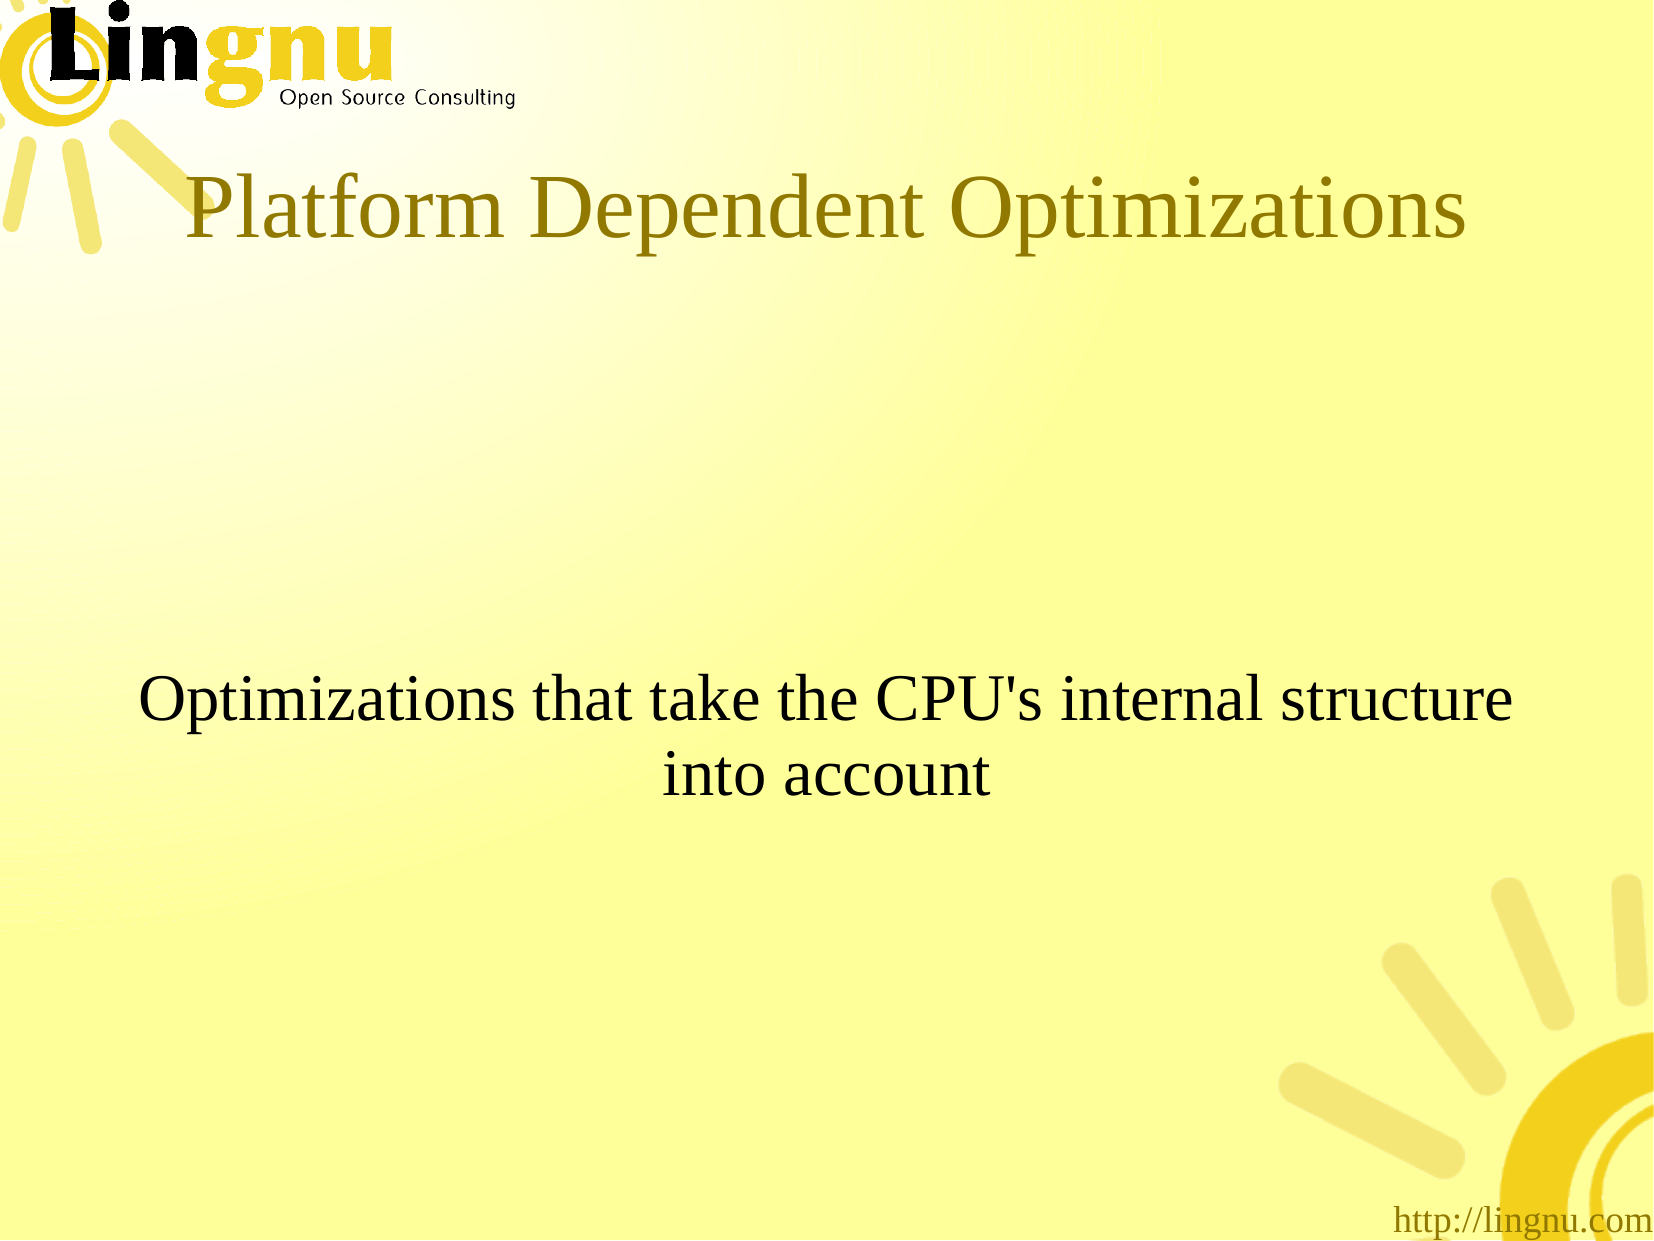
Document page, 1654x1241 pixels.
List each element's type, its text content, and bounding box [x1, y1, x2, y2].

subtitle Optimizations that take the CPU's internal structure into account [121, 344, 1534, 1127]
title Platform Dependent Optimizations [121, 102, 1534, 311]
picture [0, 0, 516, 256]
picture [1256, 871, 1654, 1241]
